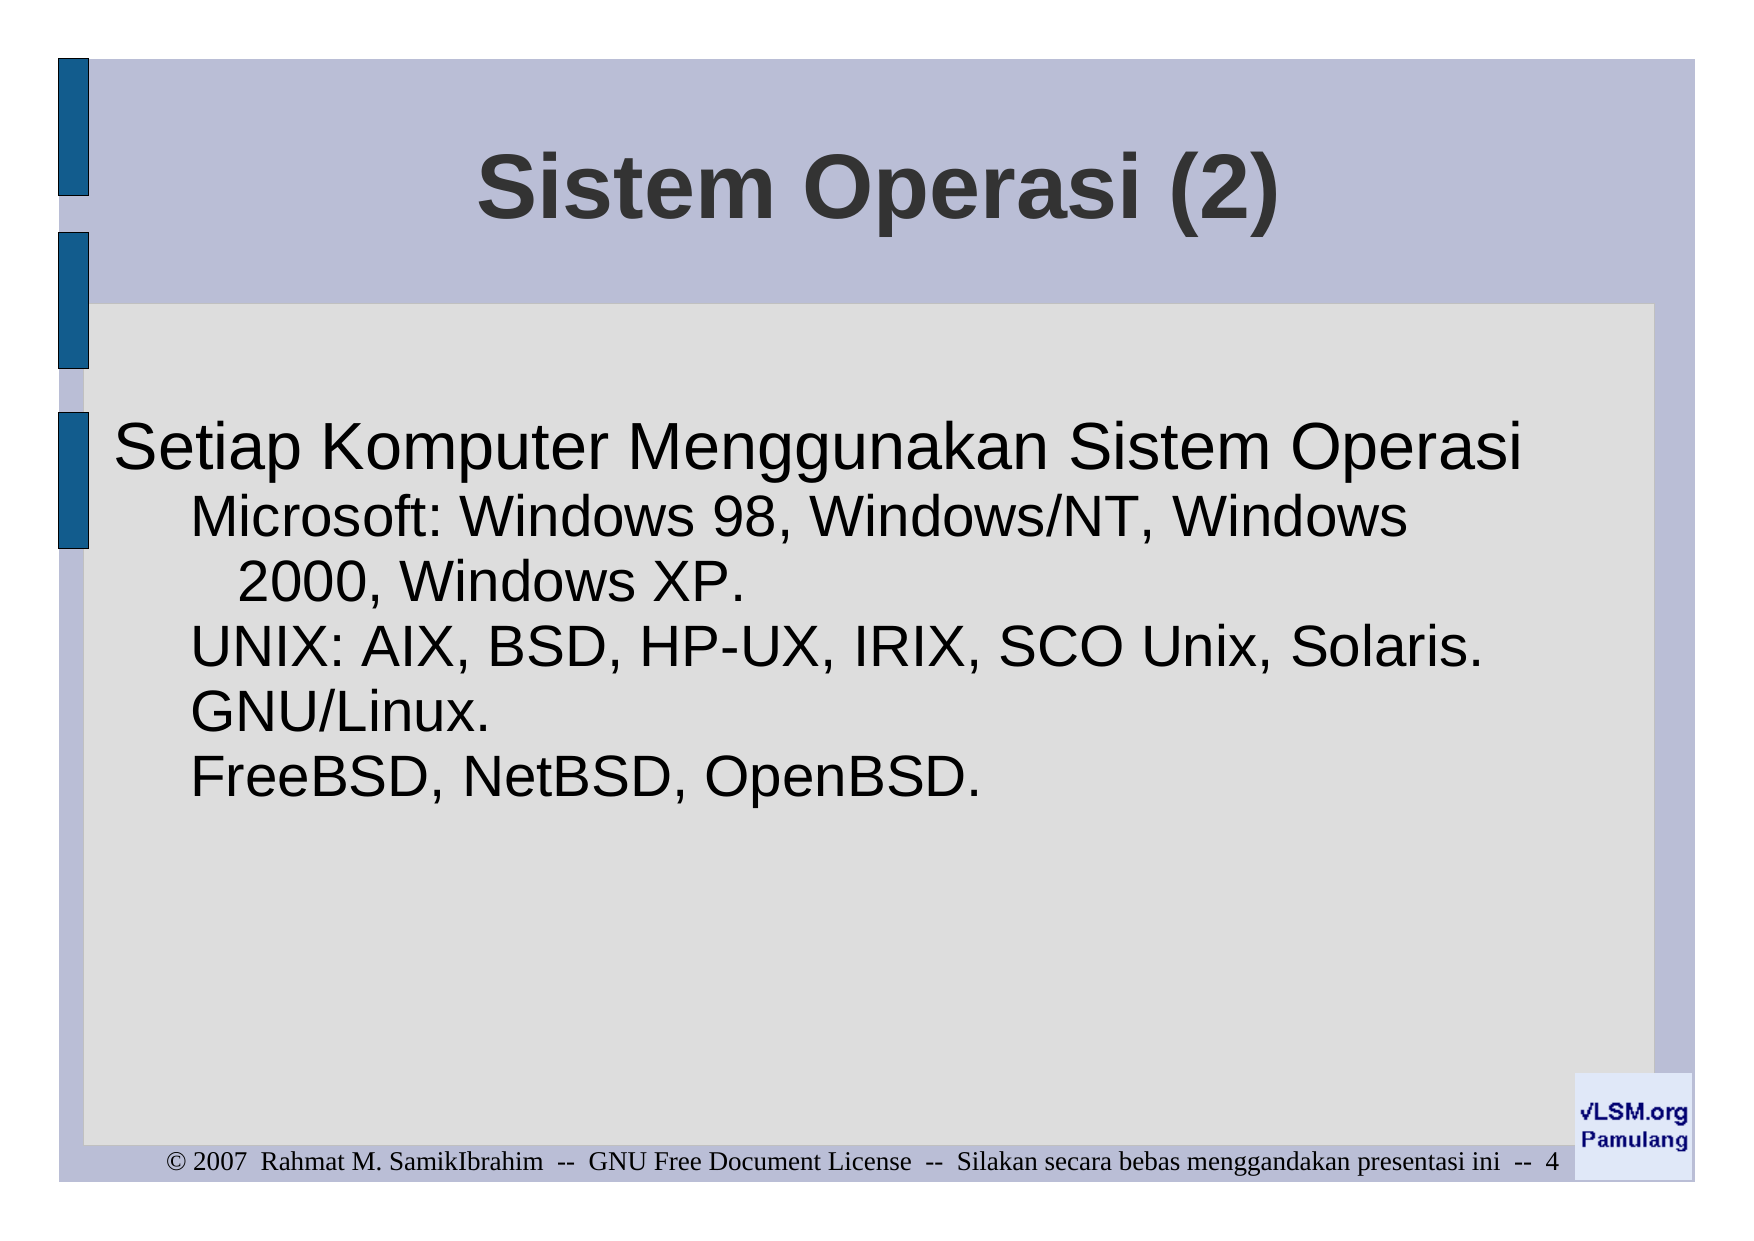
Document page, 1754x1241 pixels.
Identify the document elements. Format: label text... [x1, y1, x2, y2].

list Setiap Komputer Menggunakan Sistem Operasi Microsoft: Windows 98, Windows/NT, Windows 2000, Windows XP. UNIX: AIX, BSD, HP-UX, IRIX, SCO Unix, Solaris. GNU/Linux. FreeBSD, NetBSD, OpenBSD. [96, 408, 1568, 981]
picture [1575, 1073, 1692, 1180]
title Sistem Operasi (2) [87, 127, 1672, 247]
